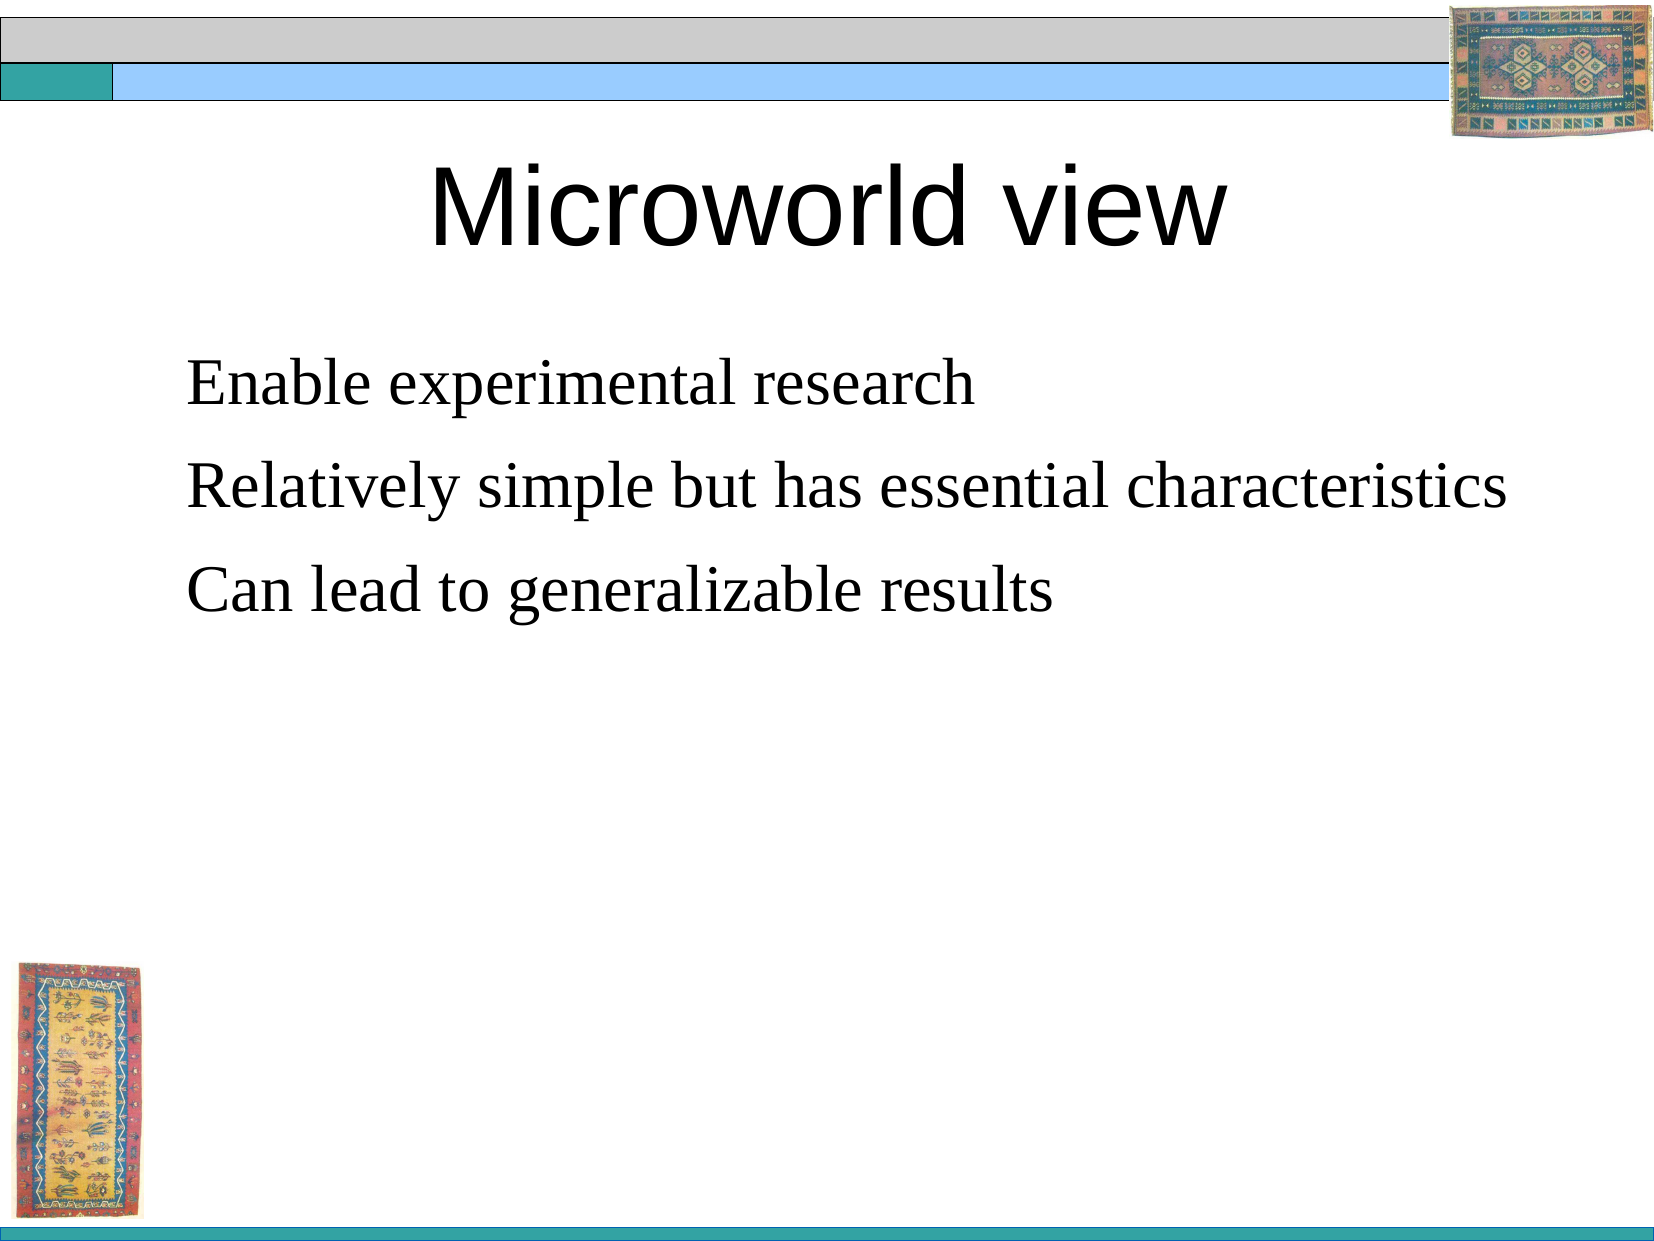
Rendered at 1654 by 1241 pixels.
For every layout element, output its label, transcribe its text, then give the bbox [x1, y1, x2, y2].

picture [1449, 5, 1654, 139]
picture [12, 962, 144, 1219]
title Microworld view [121, 102, 1534, 310]
list Enable experimental research Relatively simple but has essential characteristics Can lead to generalizable results [168, 344, 1581, 1112]
